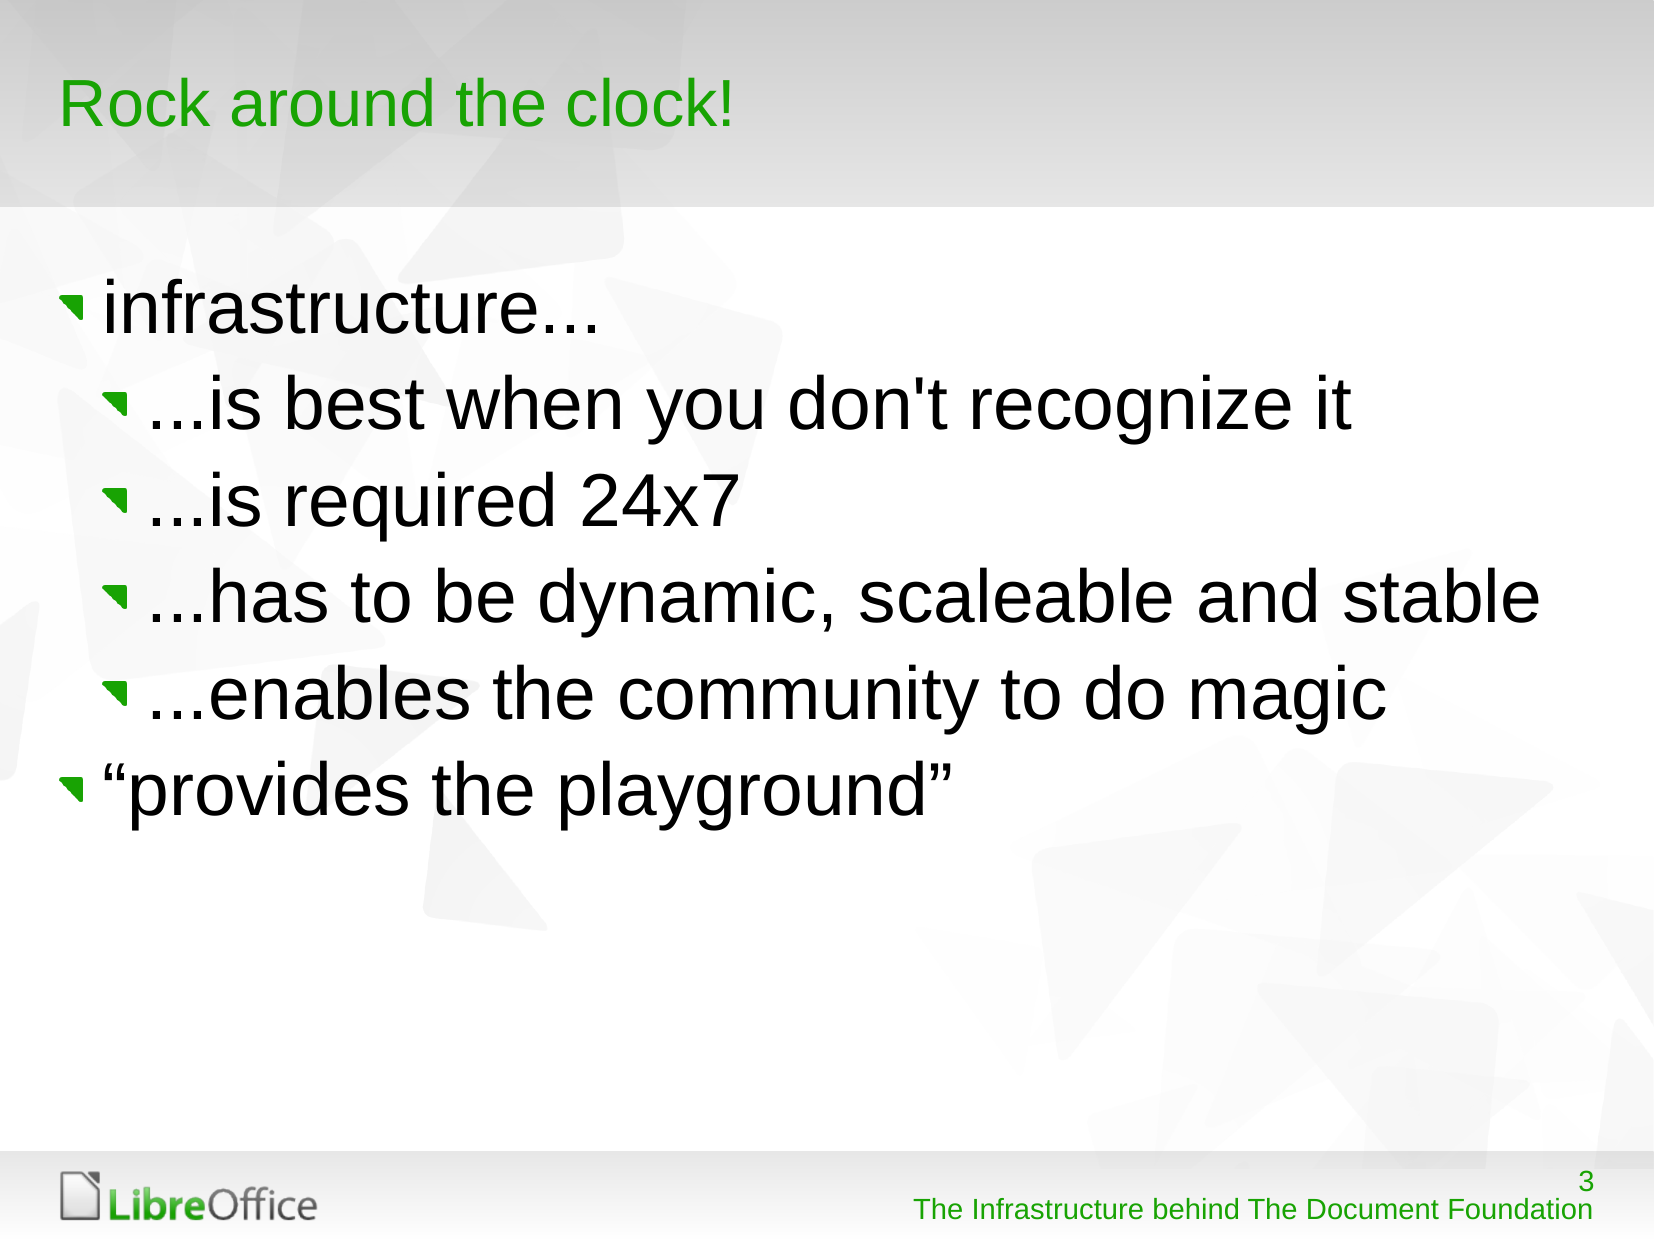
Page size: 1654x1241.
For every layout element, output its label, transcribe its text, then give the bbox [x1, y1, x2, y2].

picture [41, 1152, 337, 1240]
list infrastructure... ...is best when you don't recognize it ...is required 24x7 ...has to be dynamic, scaleable and stable ...enables the community to do magic “provides the playground” [59, 265, 1595, 1114]
title Rock around the clock! [59, 29, 1595, 178]
picture [0, 0, 783, 931]
picture [915, 548, 1654, 1169]
